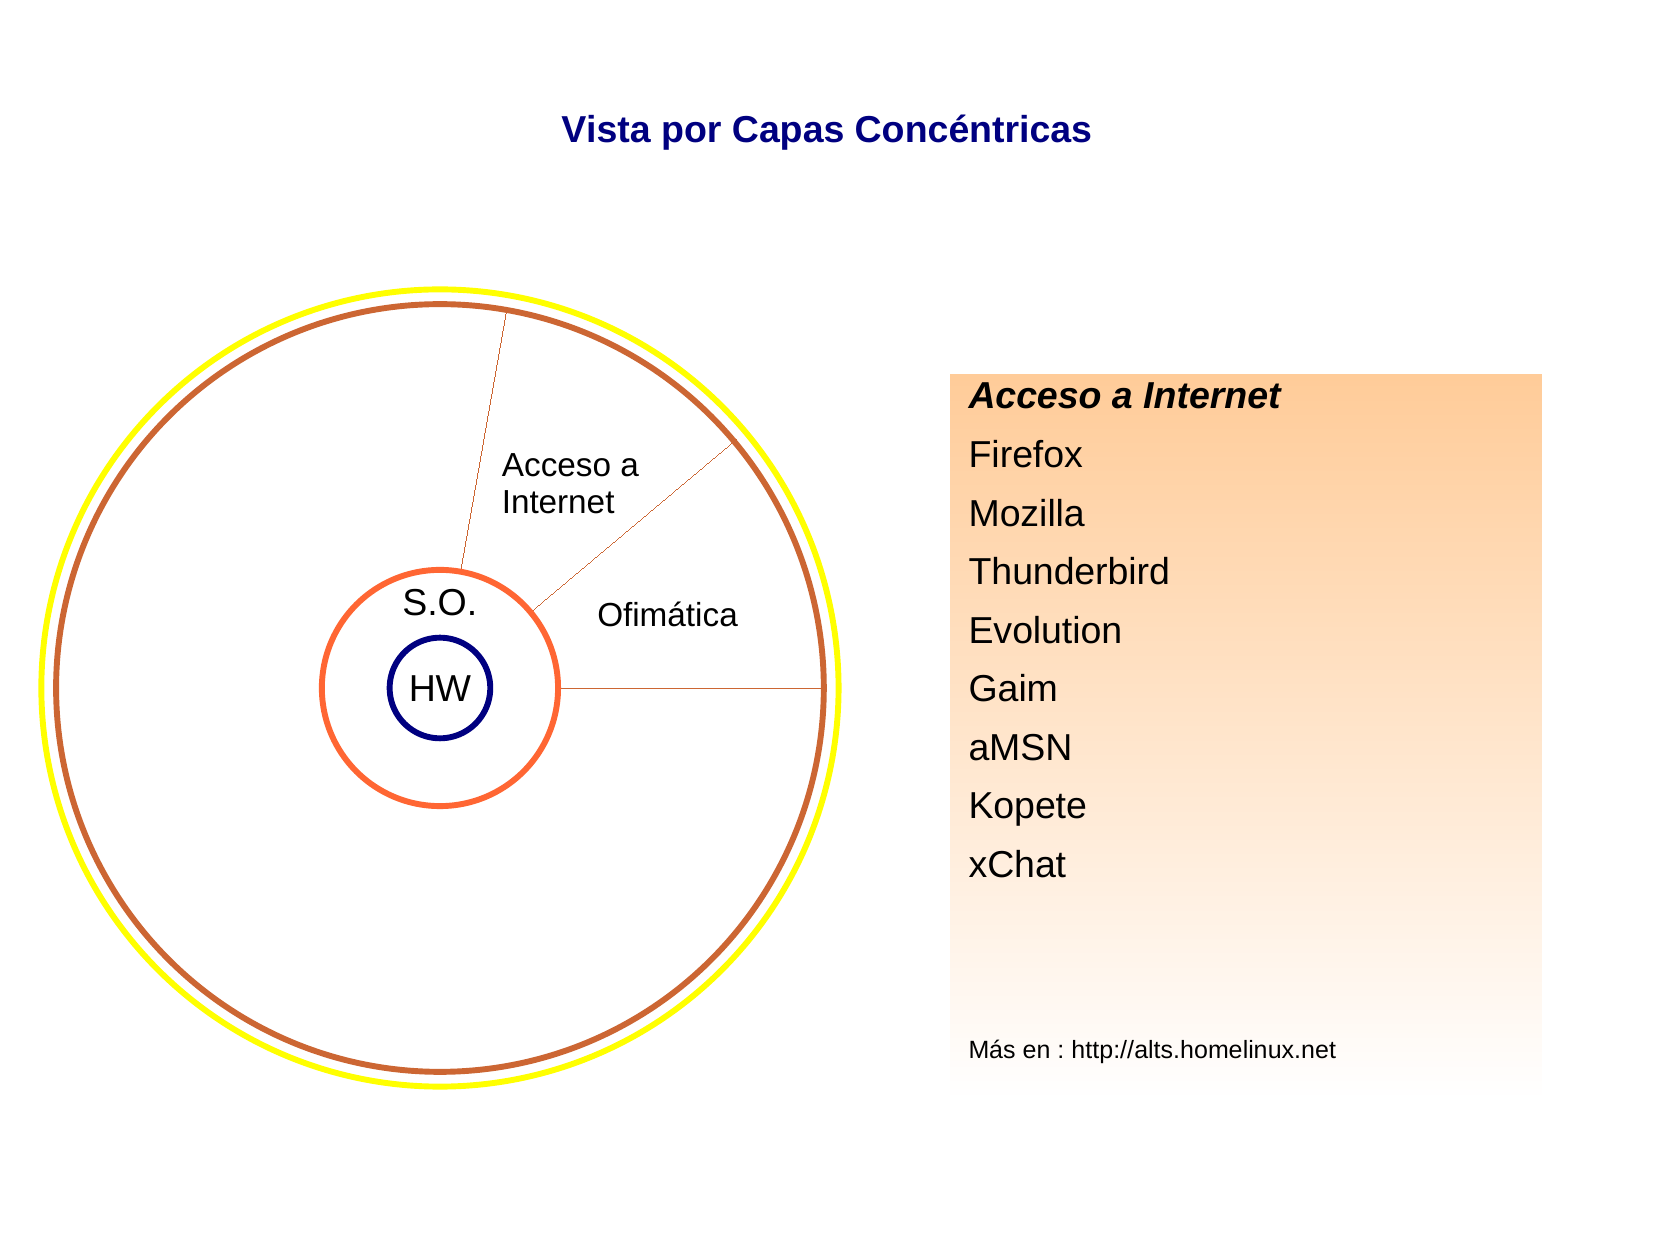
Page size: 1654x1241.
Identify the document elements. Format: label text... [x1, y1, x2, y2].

text_box S.O. [321, 569, 559, 807]
text_box HW [389, 637, 491, 739]
text_box Acceso a Internet [487, 439, 655, 529]
text_box Vista por Capas Concéntricas [546, 101, 1108, 160]
text_box Ofimática [582, 588, 753, 641]
list Acceso a Internet Firefox Mozilla Thunderbird Evolution Gaim aMSN Kopete xChat Más en : http://alts.homelinux.net [950, 374, 1542, 1096]
